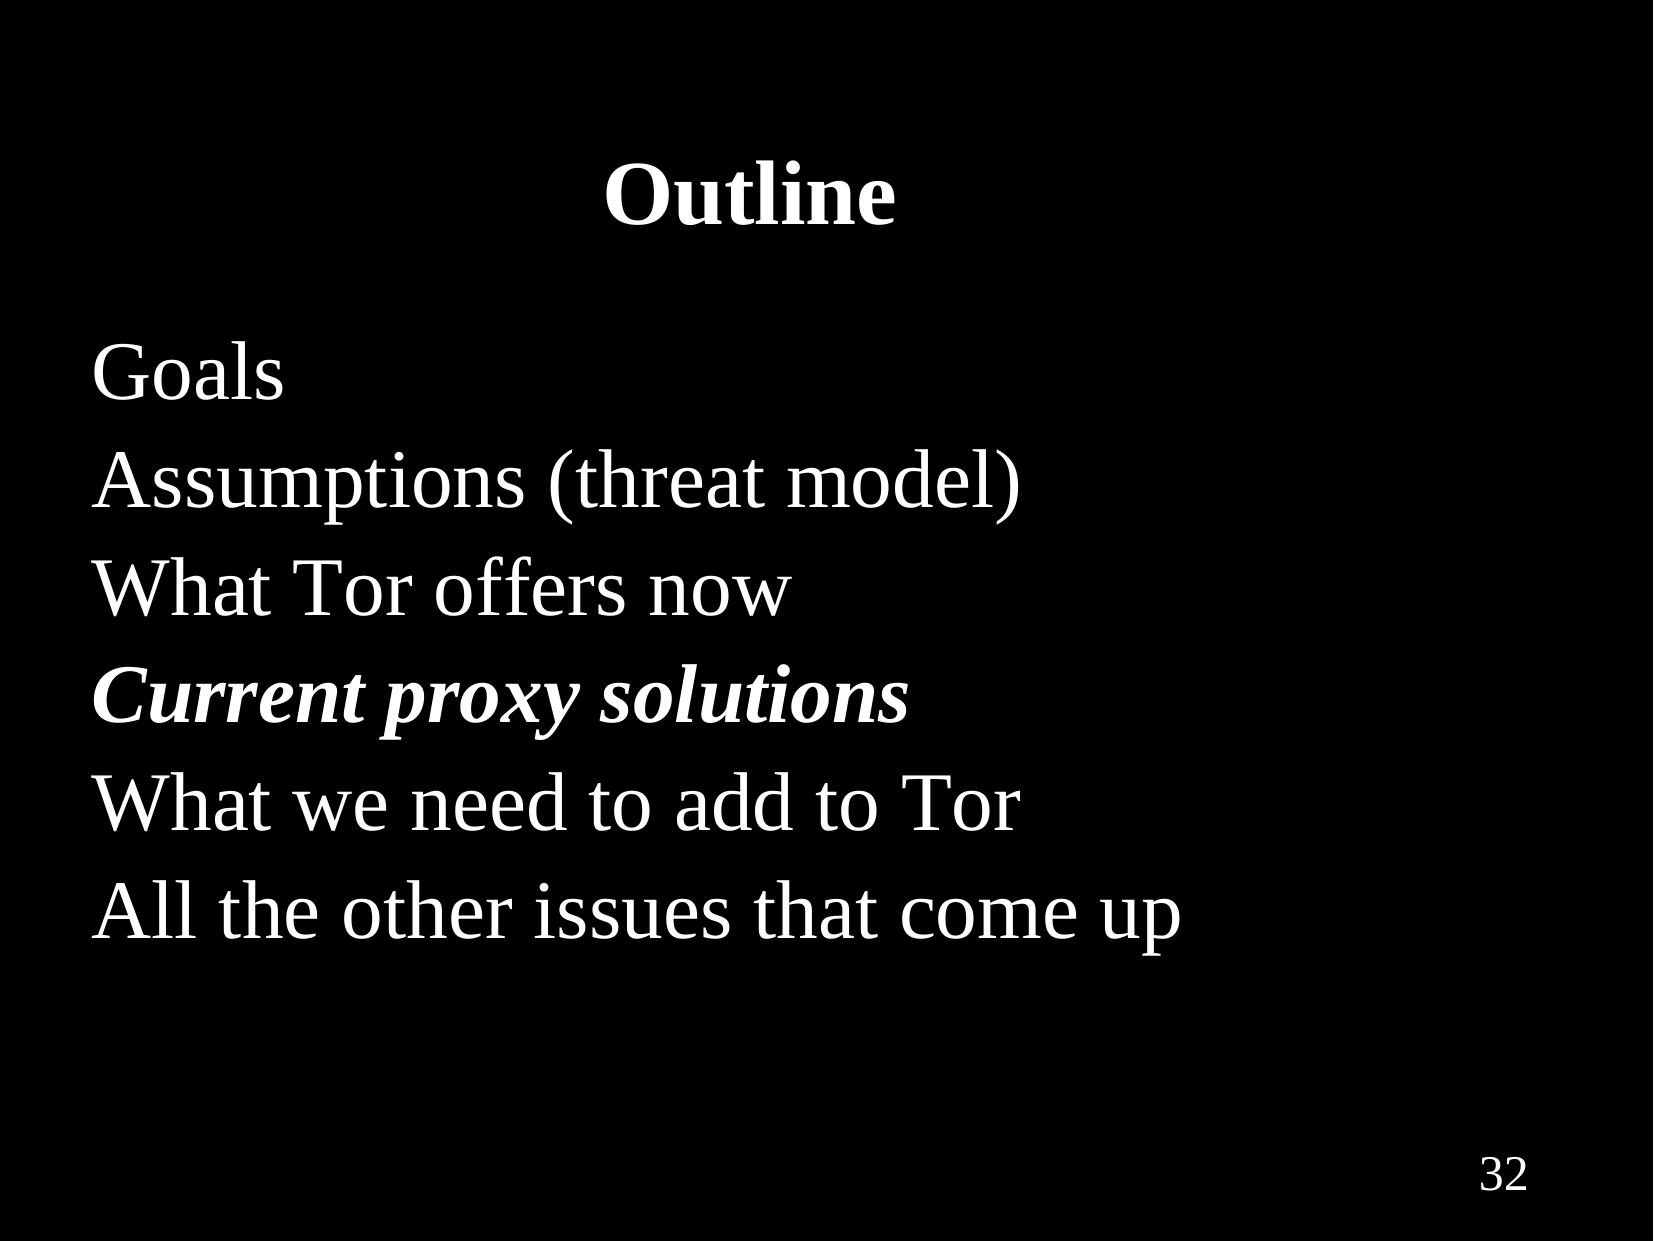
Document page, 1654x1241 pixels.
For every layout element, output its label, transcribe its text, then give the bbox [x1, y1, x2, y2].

title Outline [112, 100, 1388, 288]
list Goals Assumptions (threat model) What Tor offers now Current proxy solutions What we need to add to Tor All the other issues that come up [74, 325, 1539, 1034]
